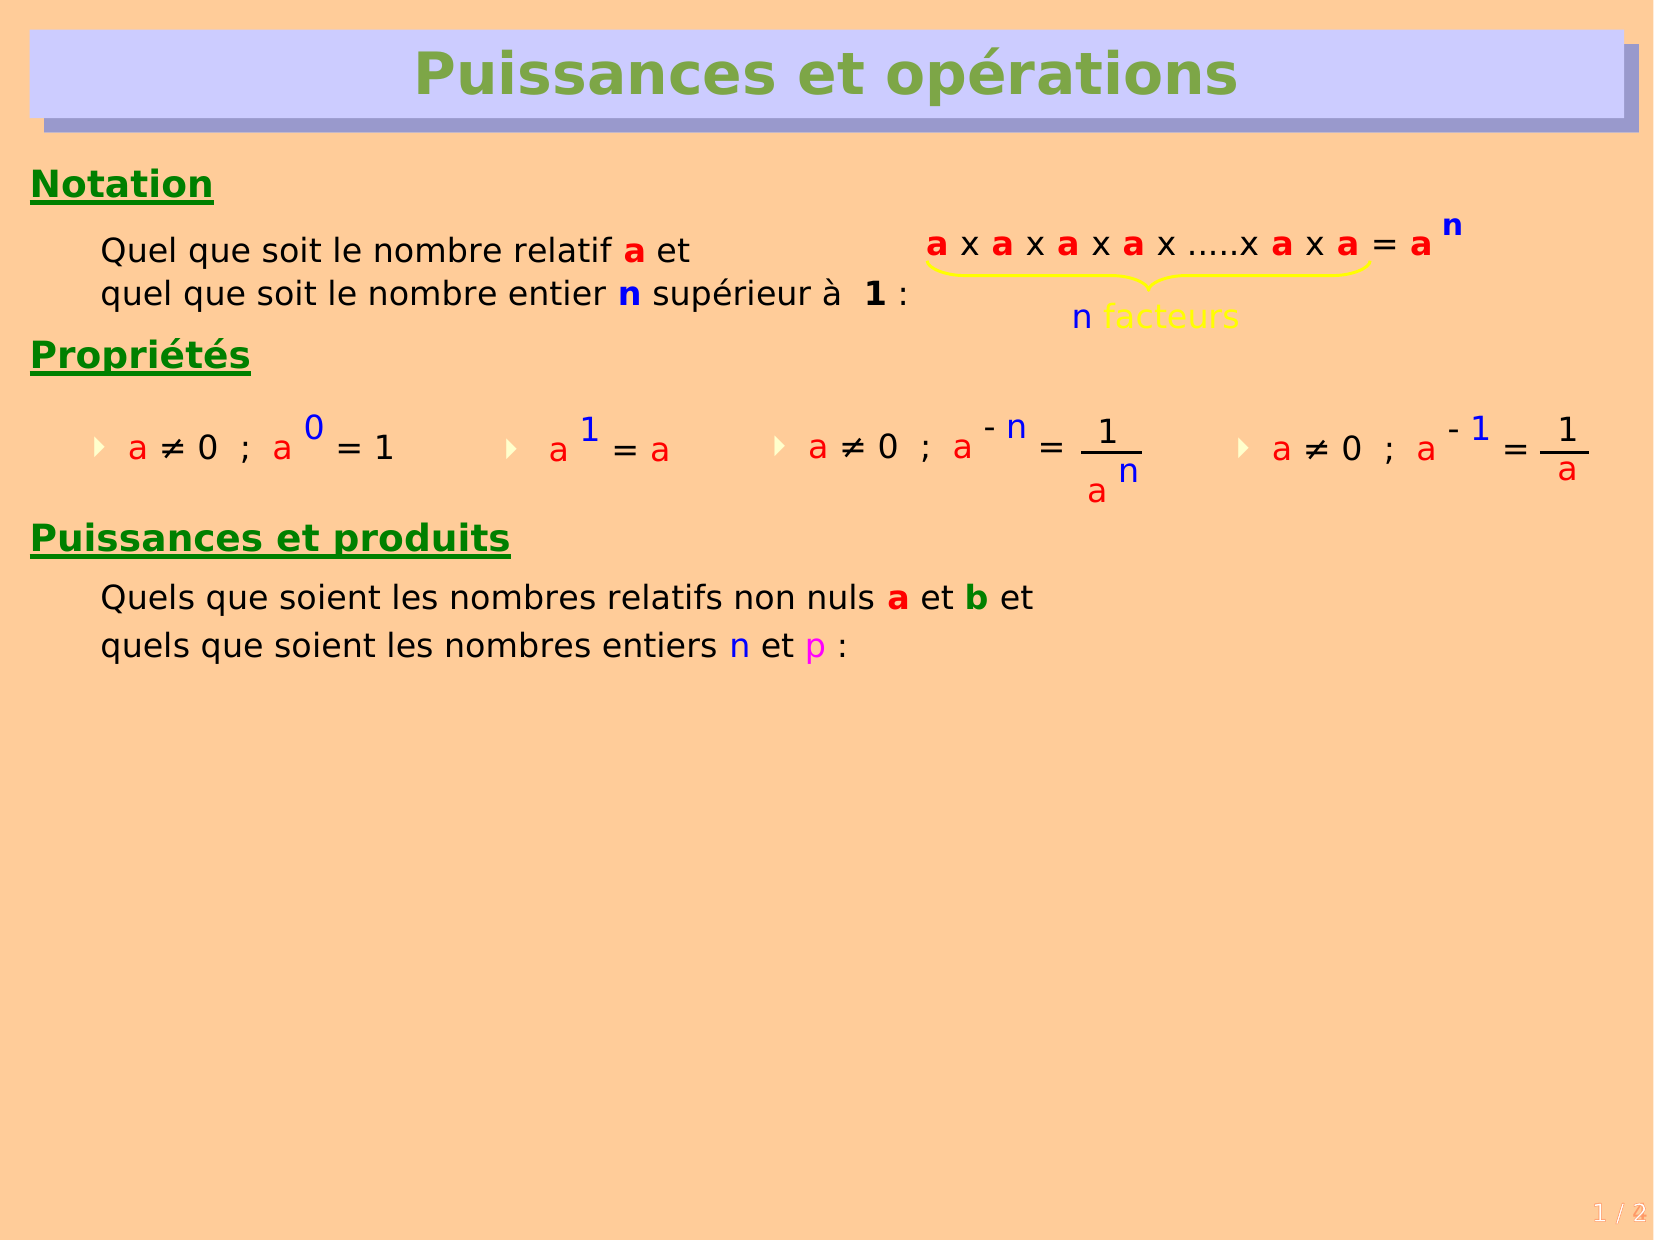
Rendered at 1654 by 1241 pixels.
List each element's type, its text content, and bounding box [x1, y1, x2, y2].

text_box  a ≠ 0 ; a - 1 = [1229, 410, 1540, 471]
text_box 1 a [1554, 454, 1582, 489]
text_box quels que soient les nombres entiers n et p : [100, 625, 849, 666]
text_box Quel que soit le nombre relatif a et [100, 224, 691, 274]
text_box 1 a n [1087, 412, 1140, 451]
text_box Puissances et produits [29, 516, 512, 561]
text_box 1 a n [1087, 454, 1140, 511]
text_box  a ≠ 0 ; a 0 = 1 [86, 408, 403, 470]
text_box Quels que soient les nombres relatifs non nuls a et b et [100, 571, 1034, 625]
text_box n facteurs [1071, 297, 1241, 337]
text_box 1 a [1554, 410, 1582, 451]
text_box Propriétés [29, 333, 252, 378]
text_box quel que soit le nombre entier n supérieur à 1 : [100, 274, 910, 314]
text_box  a ≠ 0 ; a - n = [765, 408, 1076, 469]
text_box 1 / 2 [1591, 1198, 1649, 1235]
title Puissances et opérations [29, 29, 1625, 119]
text_box  a 1 = a [496, 410, 670, 472]
text_box Notation [29, 162, 215, 207]
text_box a x a x a x a x .....x a x a = a n [925, 207, 1472, 264]
